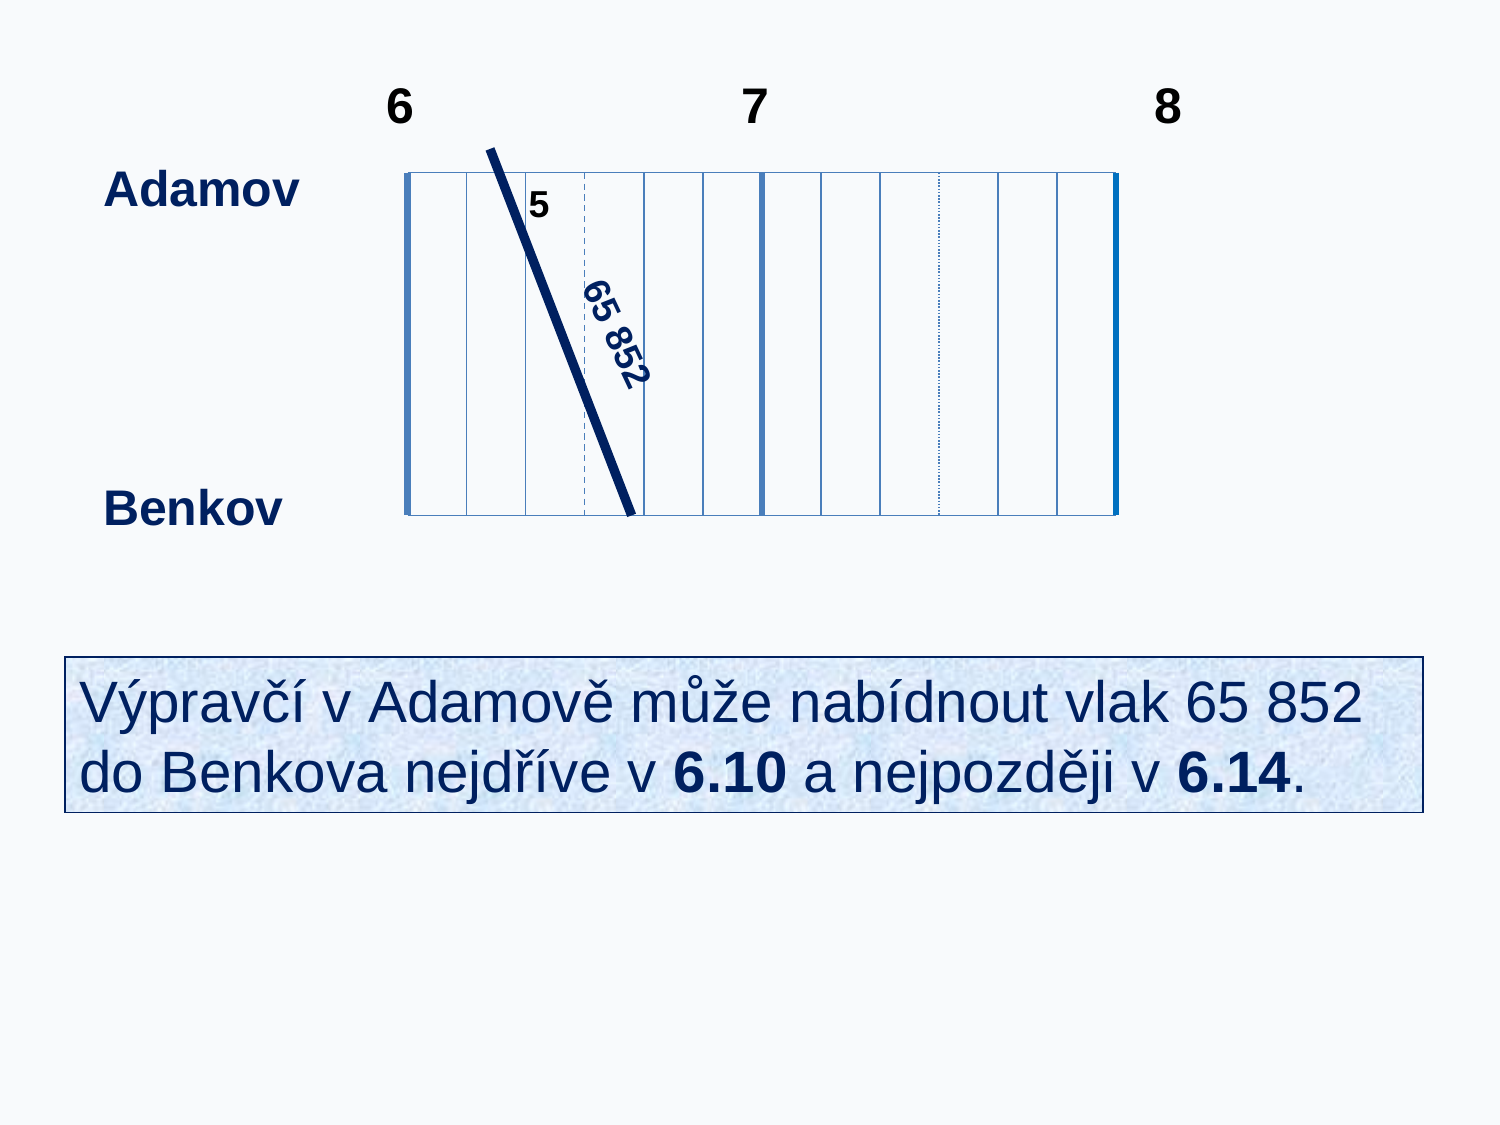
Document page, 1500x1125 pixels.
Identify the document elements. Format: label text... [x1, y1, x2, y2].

text_box 6 [372, 66, 455, 142]
text_box Výpravčí v Adamově může nabídnout vlak 65 852 do Benkova nejdříve v 6.10 a nejpozději v 6.14. [64, 656, 1424, 813]
text_box 5 [513, 172, 573, 234]
text_box 7 [726, 66, 810, 142]
text_box Benkov [88, 467, 384, 544]
text_box Adamov [88, 148, 384, 225]
text_box 8 [1139, 66, 1223, 142]
text_box 65 852 [560, 255, 691, 441]
